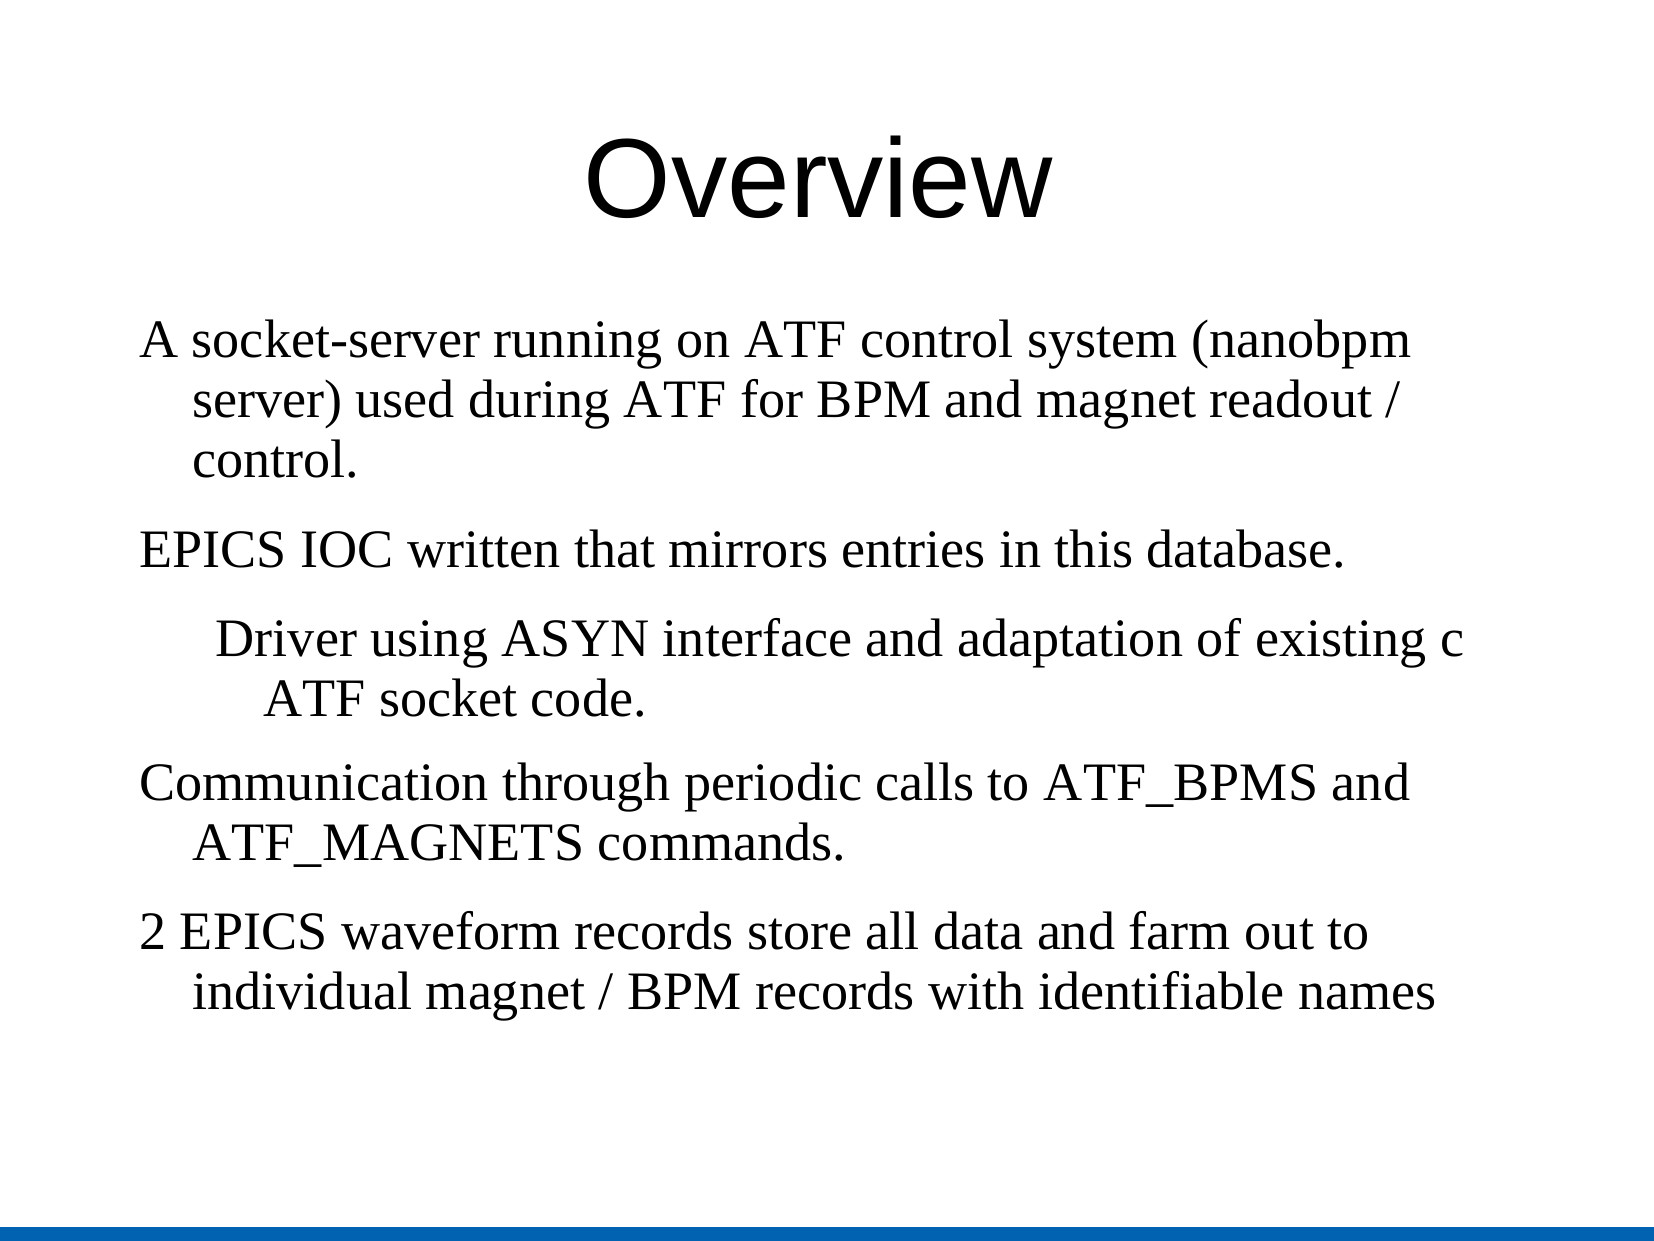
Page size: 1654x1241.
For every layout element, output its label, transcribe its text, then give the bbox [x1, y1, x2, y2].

title Overview [112, 75, 1525, 283]
list A socket-server running on ATF control system (nanobpm server) used during ATF for BPM and magnet readout / control. EPICS IOC written that mirrors entries in this database. Driver using ASYN interface and adaptation of existing c ATF socket code. Communication through periodic calls to ATF_BPMS and ATF_MAGNETS commands. 2 EPICS waveform records store all data and farm out to individual magnet / BPM records with identifiable names [121, 309, 1533, 1091]
